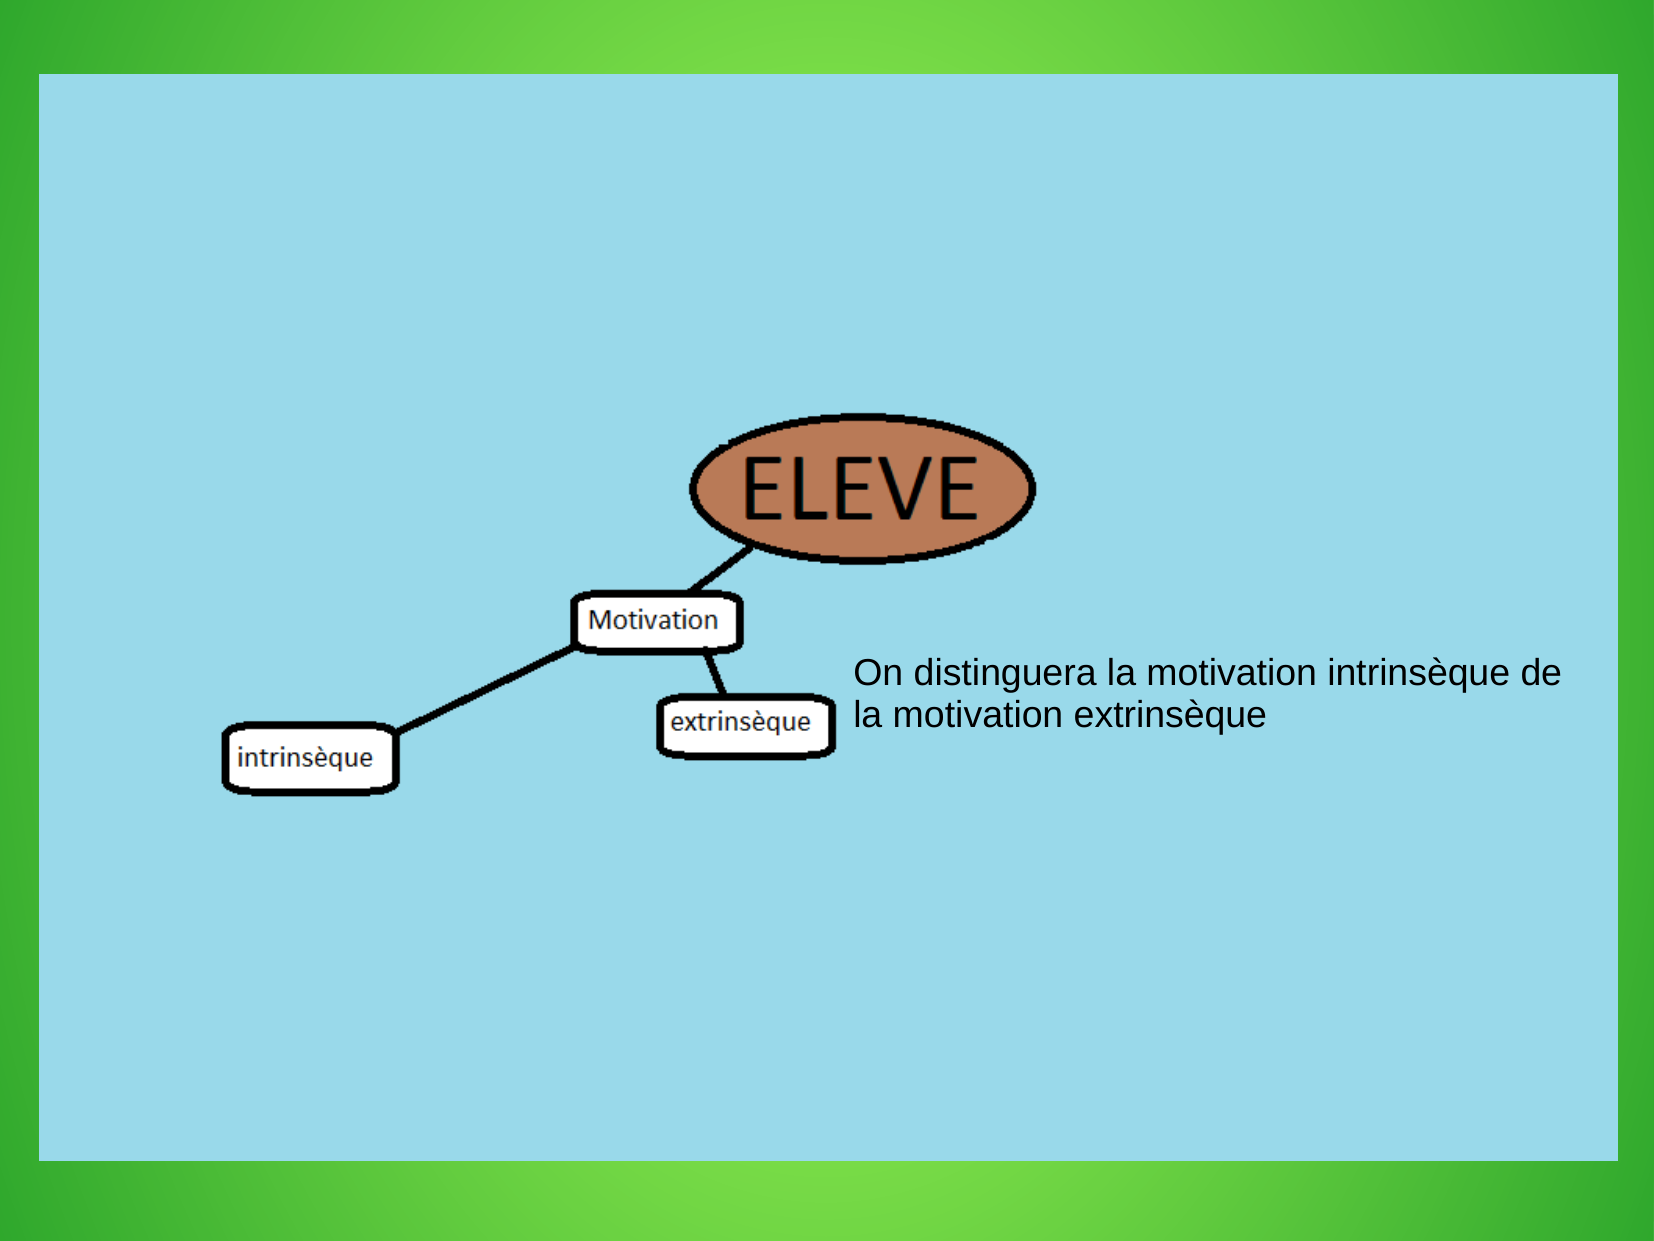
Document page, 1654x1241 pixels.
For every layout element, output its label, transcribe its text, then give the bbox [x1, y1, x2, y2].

text_box On distinguera la motivation intrinsèque de la motivation extrinsèque [838, 602, 1583, 828]
picture [39, 74, 1618, 1161]
